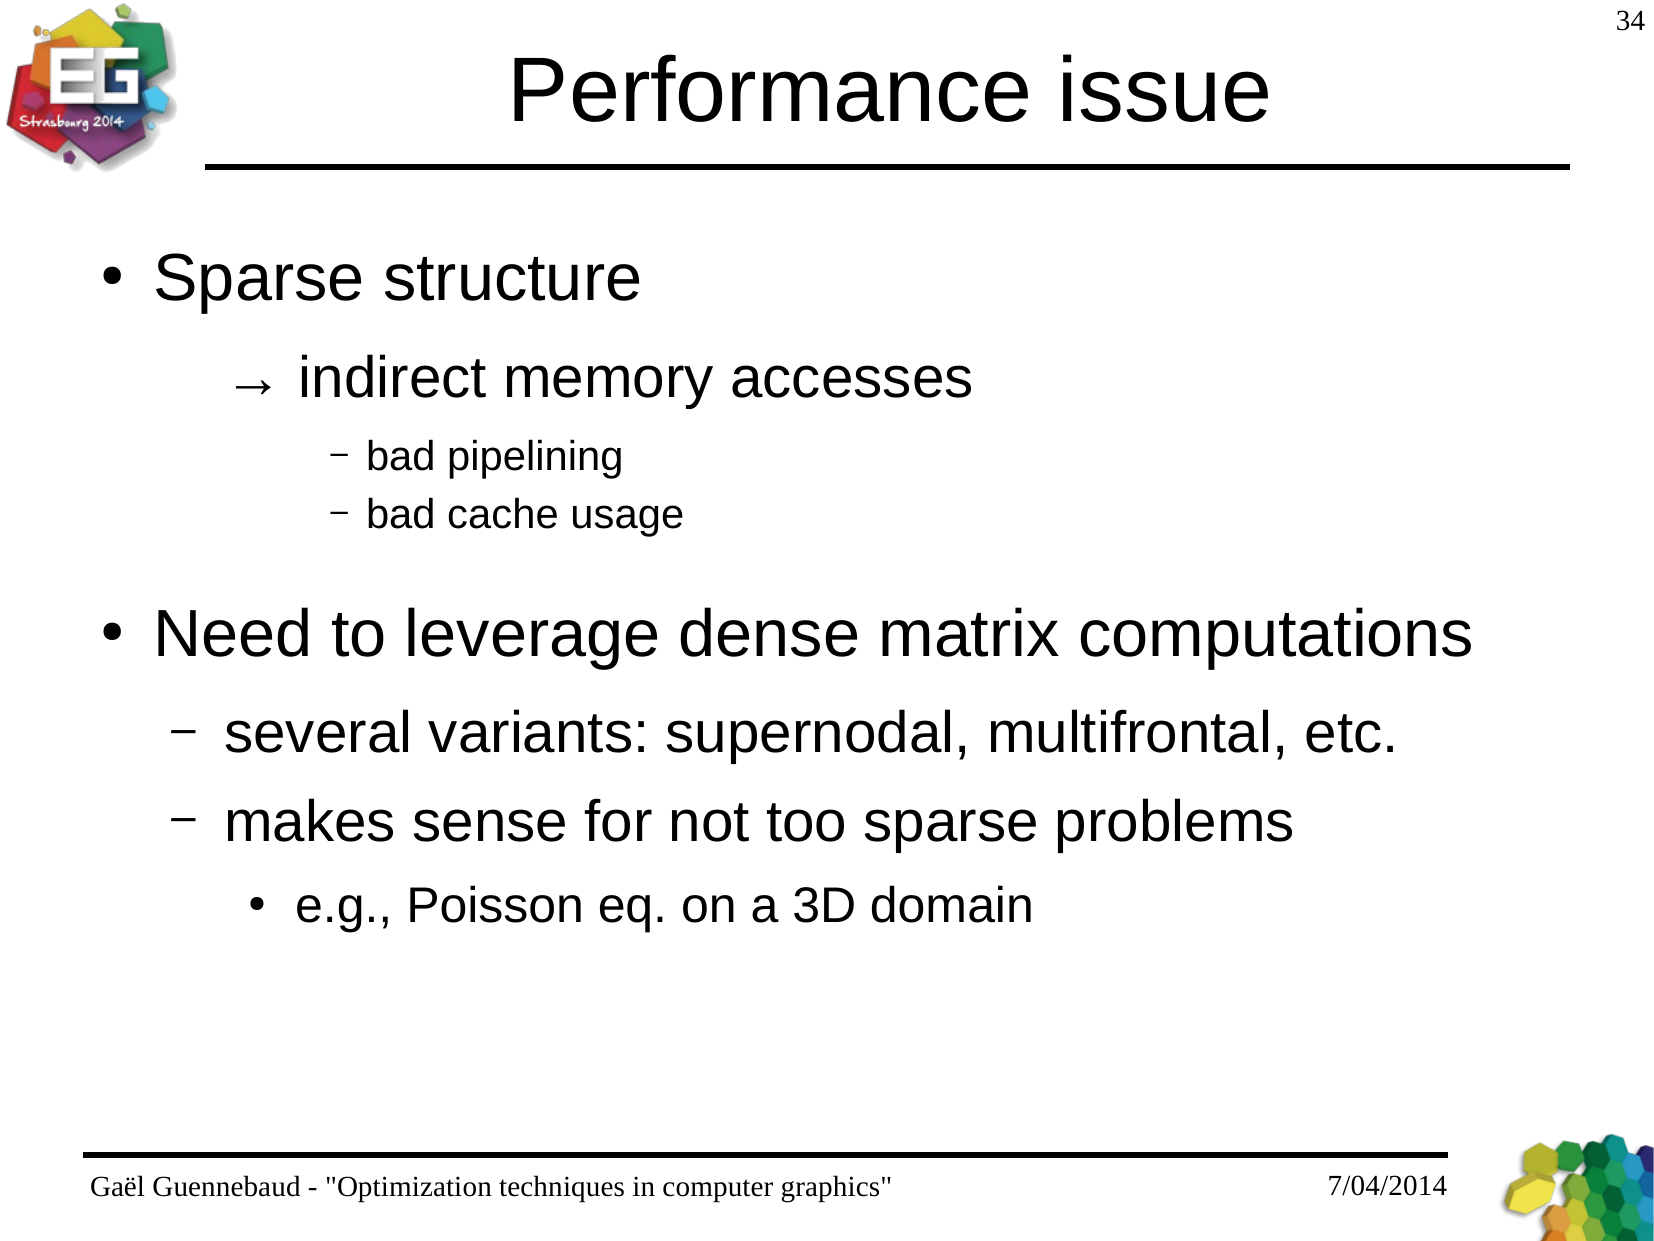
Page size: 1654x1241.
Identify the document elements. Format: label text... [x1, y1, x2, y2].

picture [1499, 1128, 1654, 1241]
picture [0, 0, 180, 180]
title Performance issue [210, 31, 1571, 148]
list Sparse structure → indirect memory accesses bad pipelining bad cache usage Need to leverage dense matrix computations several variants: supernodal, multifrontal, etc. makes sense for not too sparse problems e.g., Poisson eq. on a 3D domain [82, 240, 1571, 1126]
